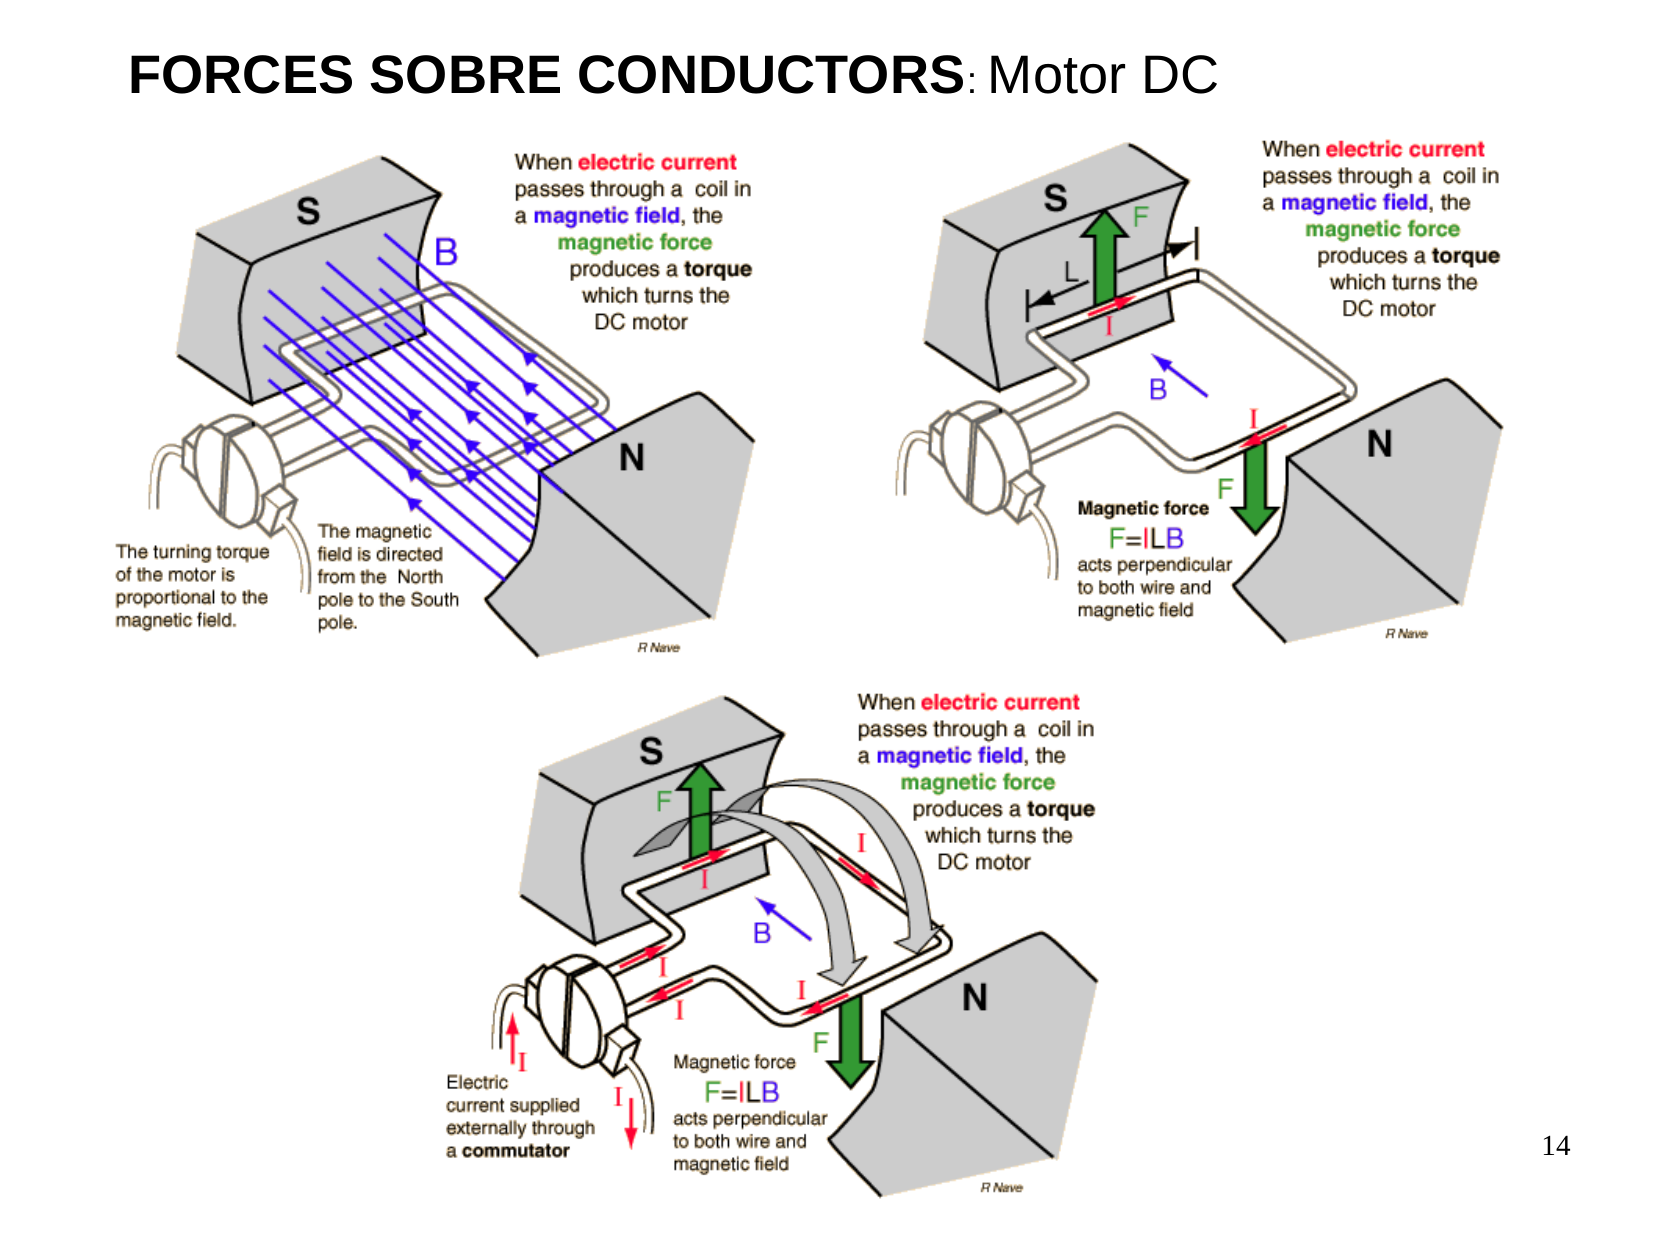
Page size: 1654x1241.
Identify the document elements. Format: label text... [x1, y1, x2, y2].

picture [91, 140, 768, 668]
picture [434, 680, 1111, 1208]
picture [838, 127, 1516, 654]
text_box FORCES SOBRE CONDUCTORS: Motor DC [113, 37, 1543, 113]
